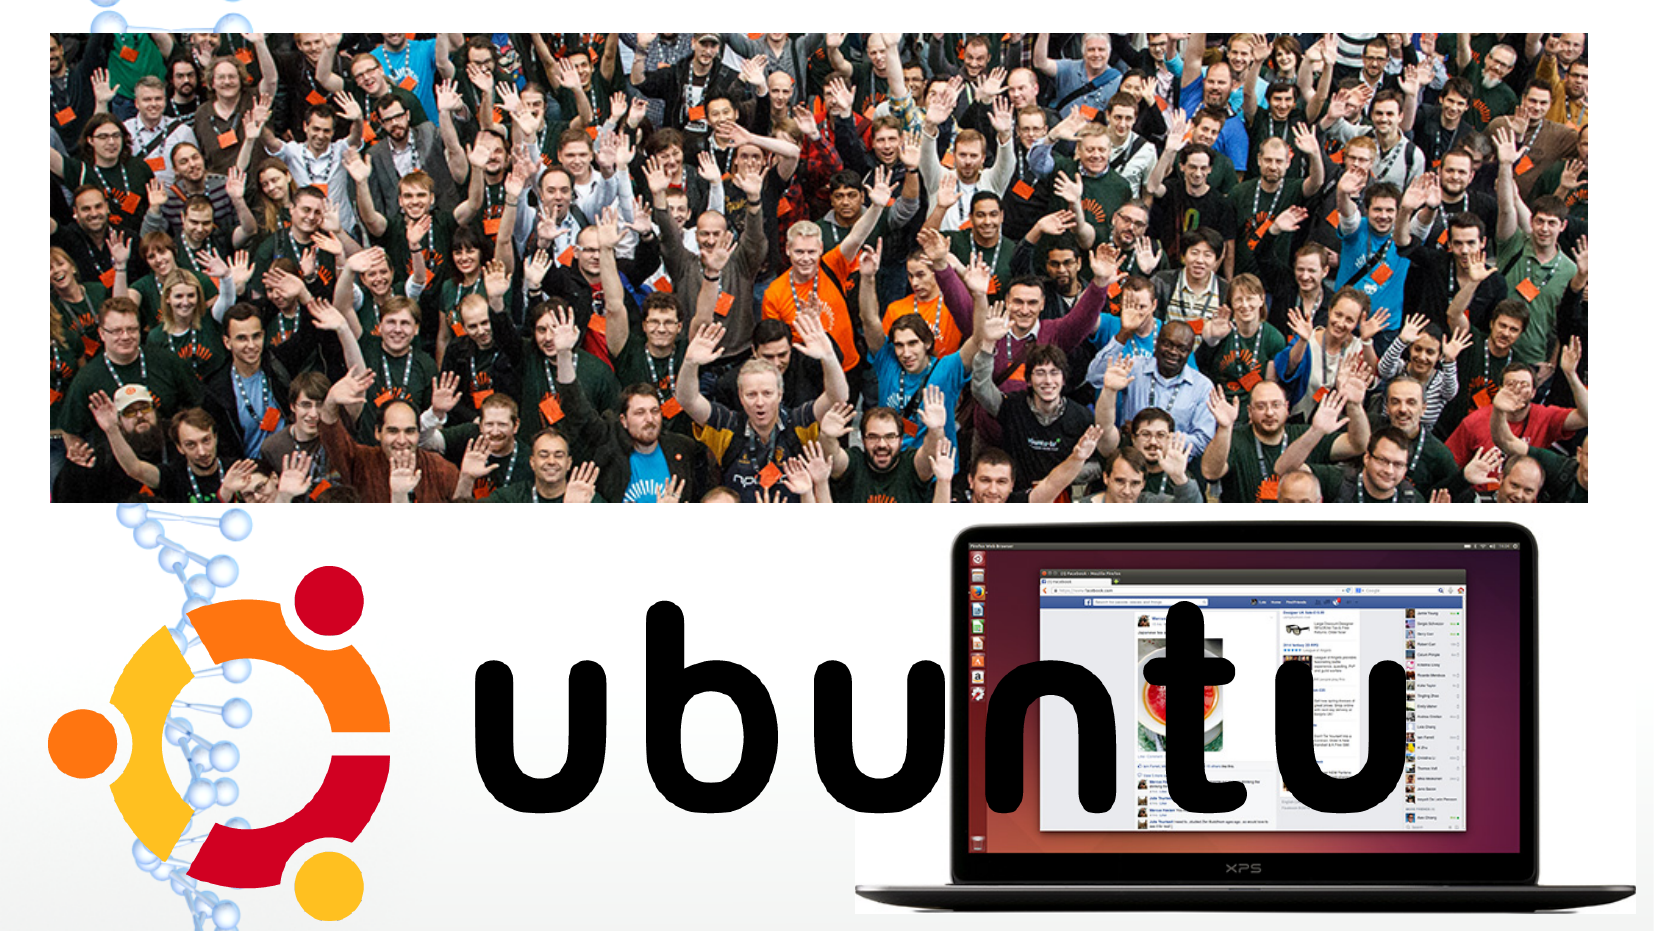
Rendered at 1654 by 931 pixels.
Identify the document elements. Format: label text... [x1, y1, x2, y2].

subtitle Ubuntu meets Ubuntu [265, 224, 1595, 566]
picture [0, 0, 1654, 931]
